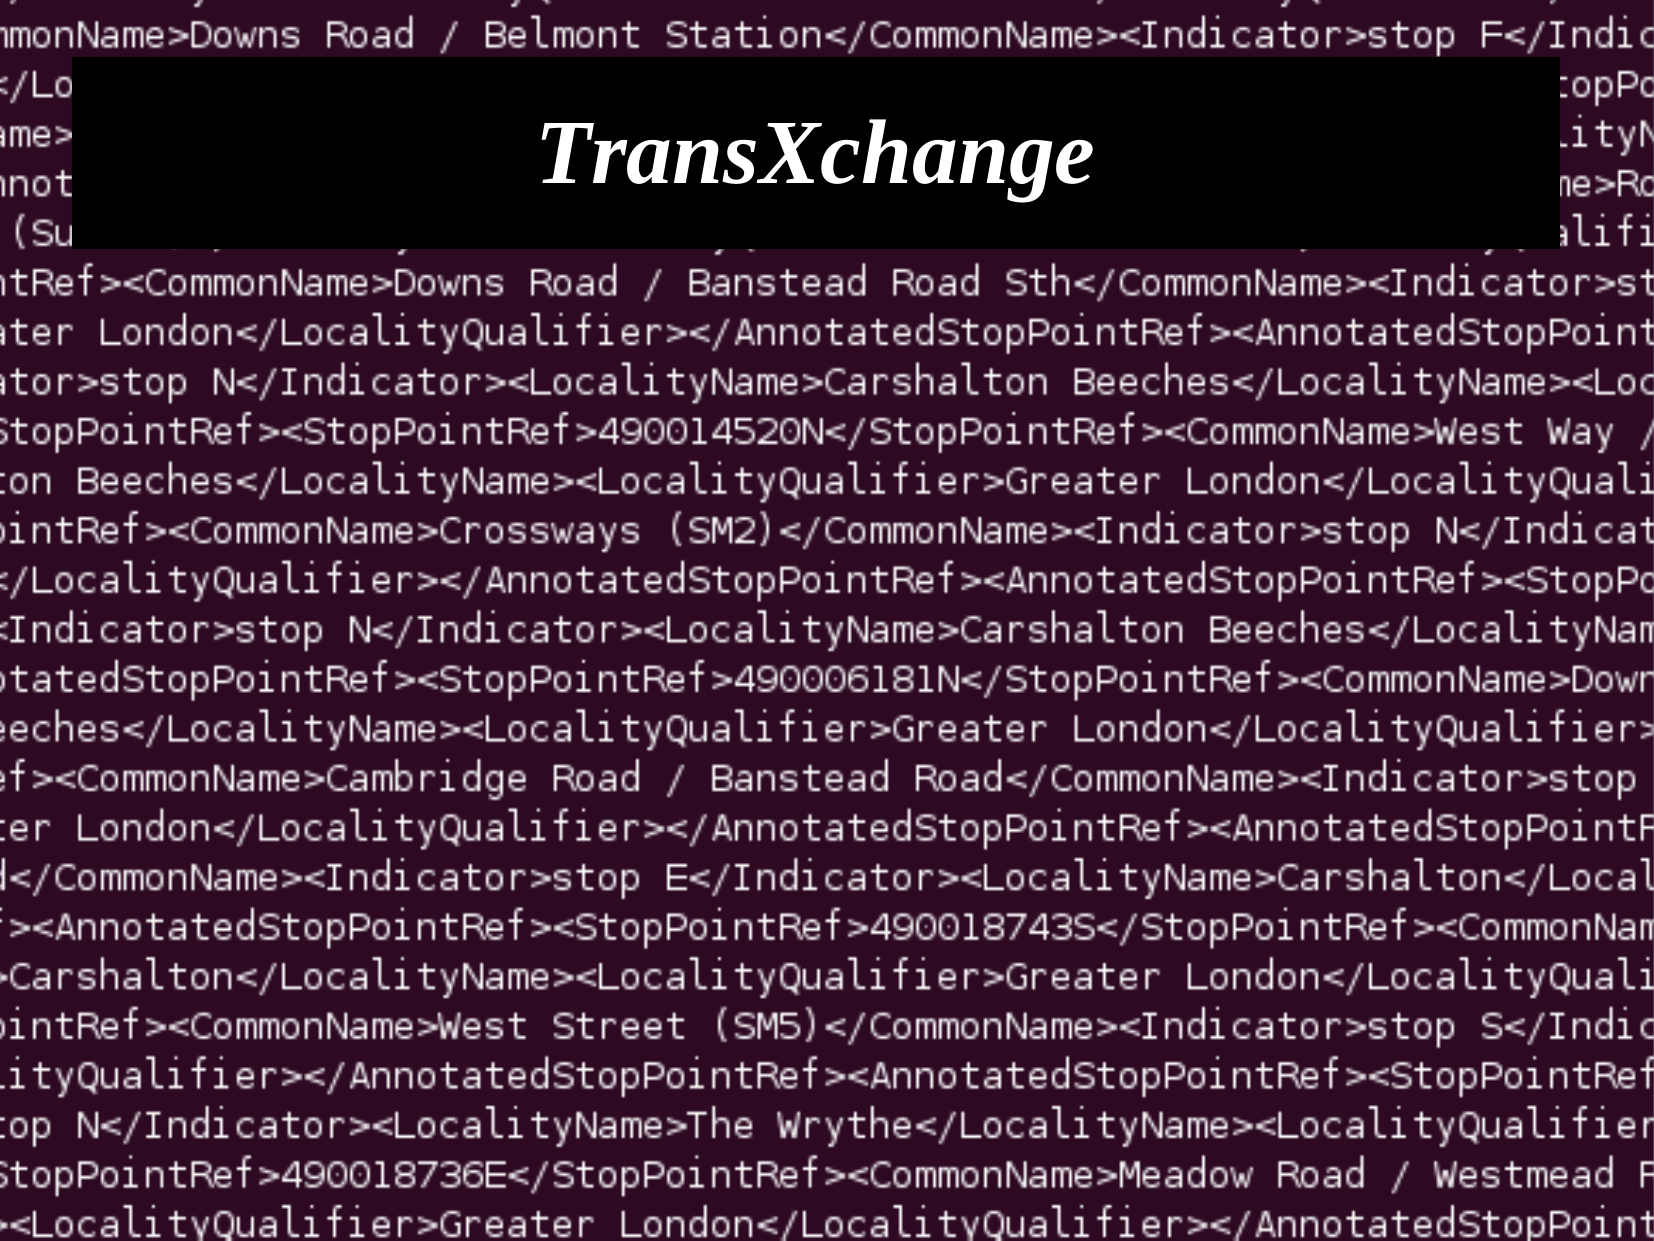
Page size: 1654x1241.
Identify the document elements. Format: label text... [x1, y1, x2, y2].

picture [0, 0, 1654, 1241]
title TransXchange [71, 56, 1561, 250]
